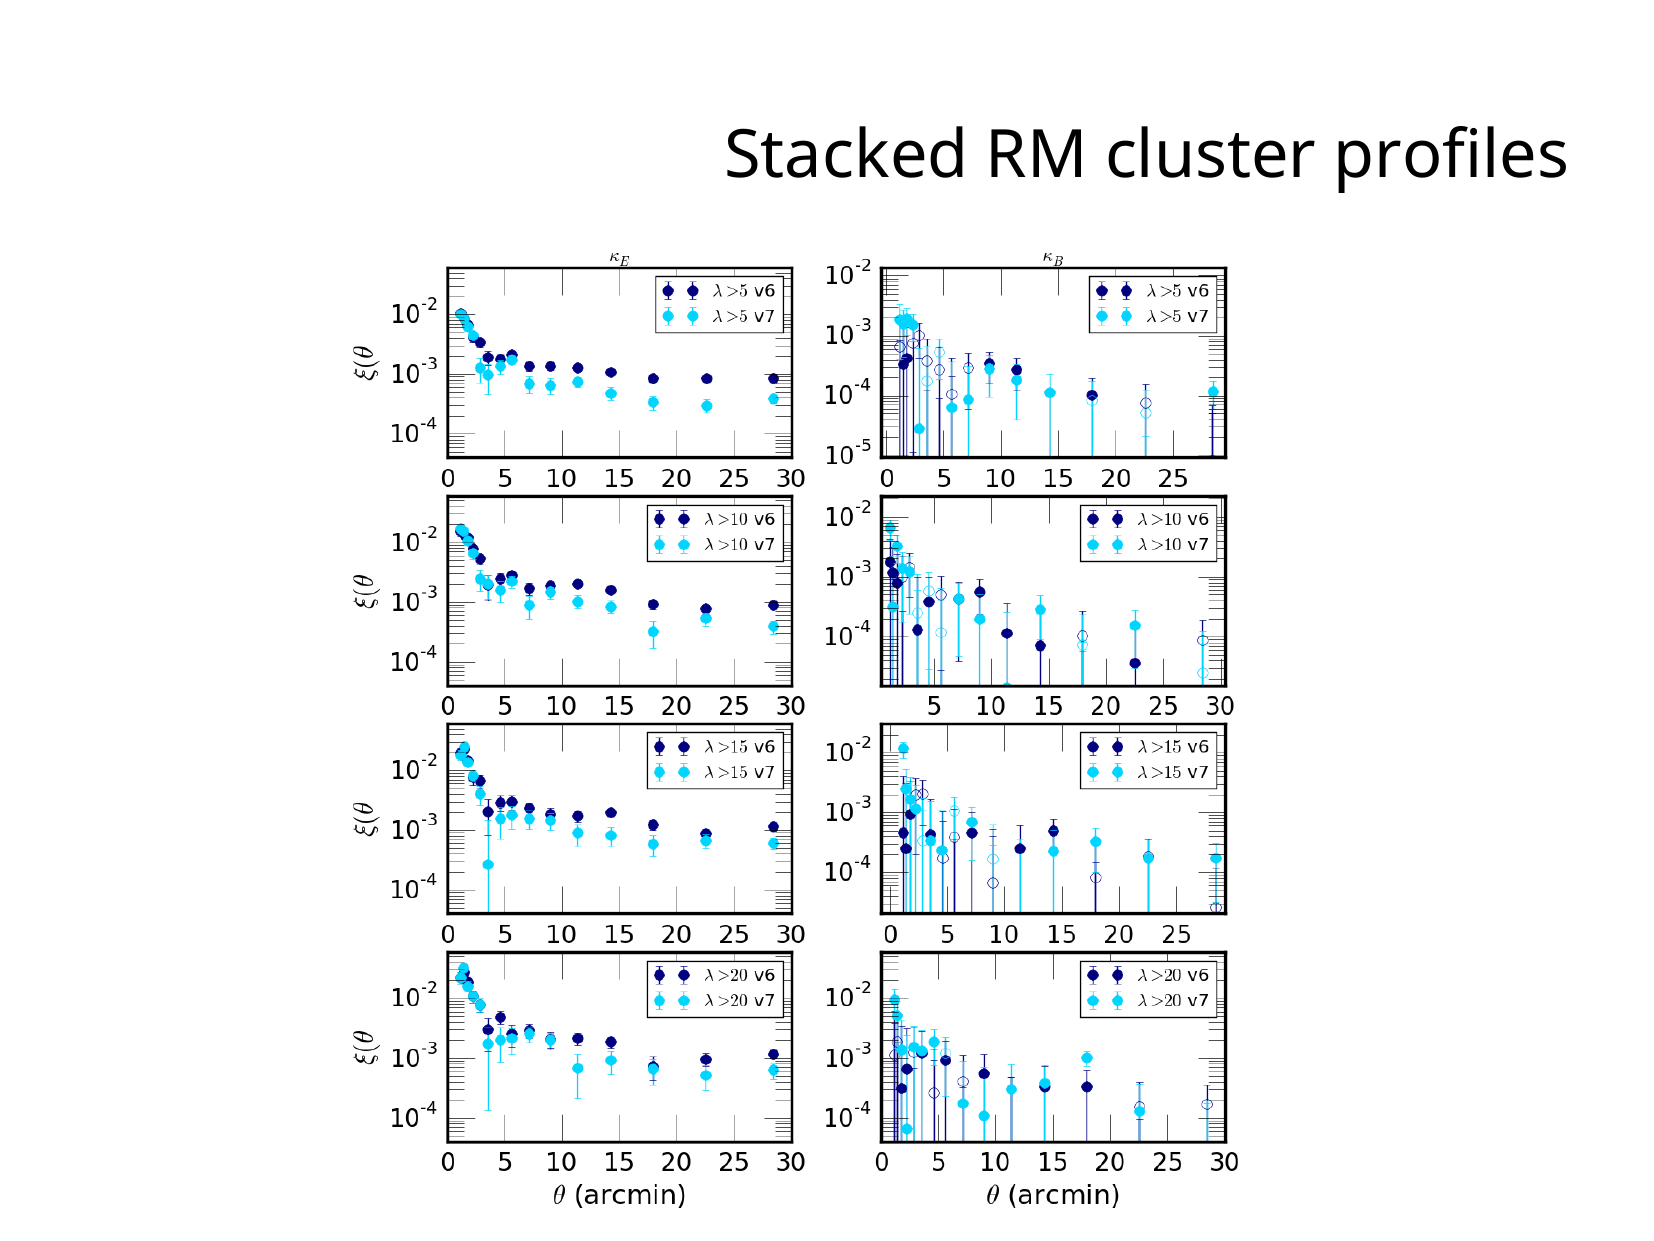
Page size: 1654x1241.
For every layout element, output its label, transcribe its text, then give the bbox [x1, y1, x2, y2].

title Stacked RM cluster profiles [82, 49, 1571, 257]
picture [346, 231, 1288, 1216]
